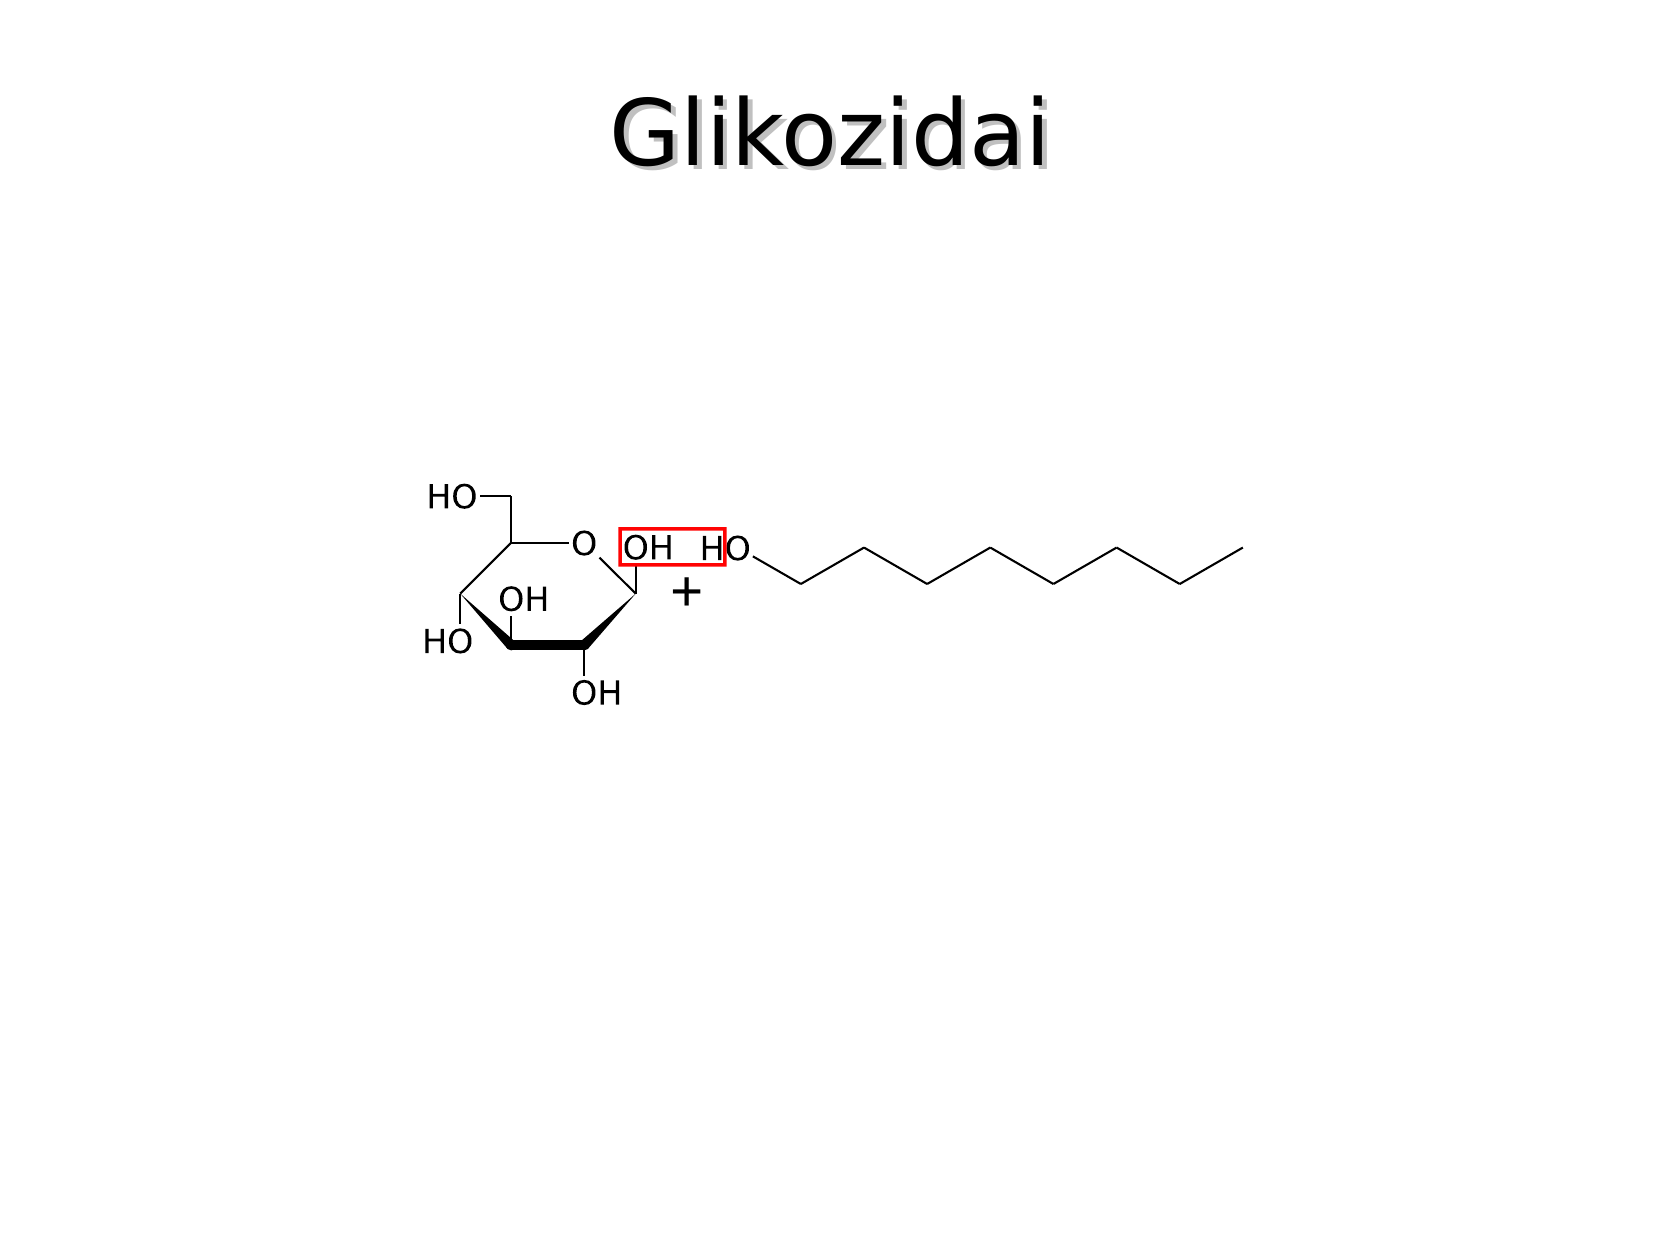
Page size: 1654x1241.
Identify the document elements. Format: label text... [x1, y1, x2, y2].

title Glikozidai [86, 37, 1576, 230]
picture [417, 472, 1252, 720]
